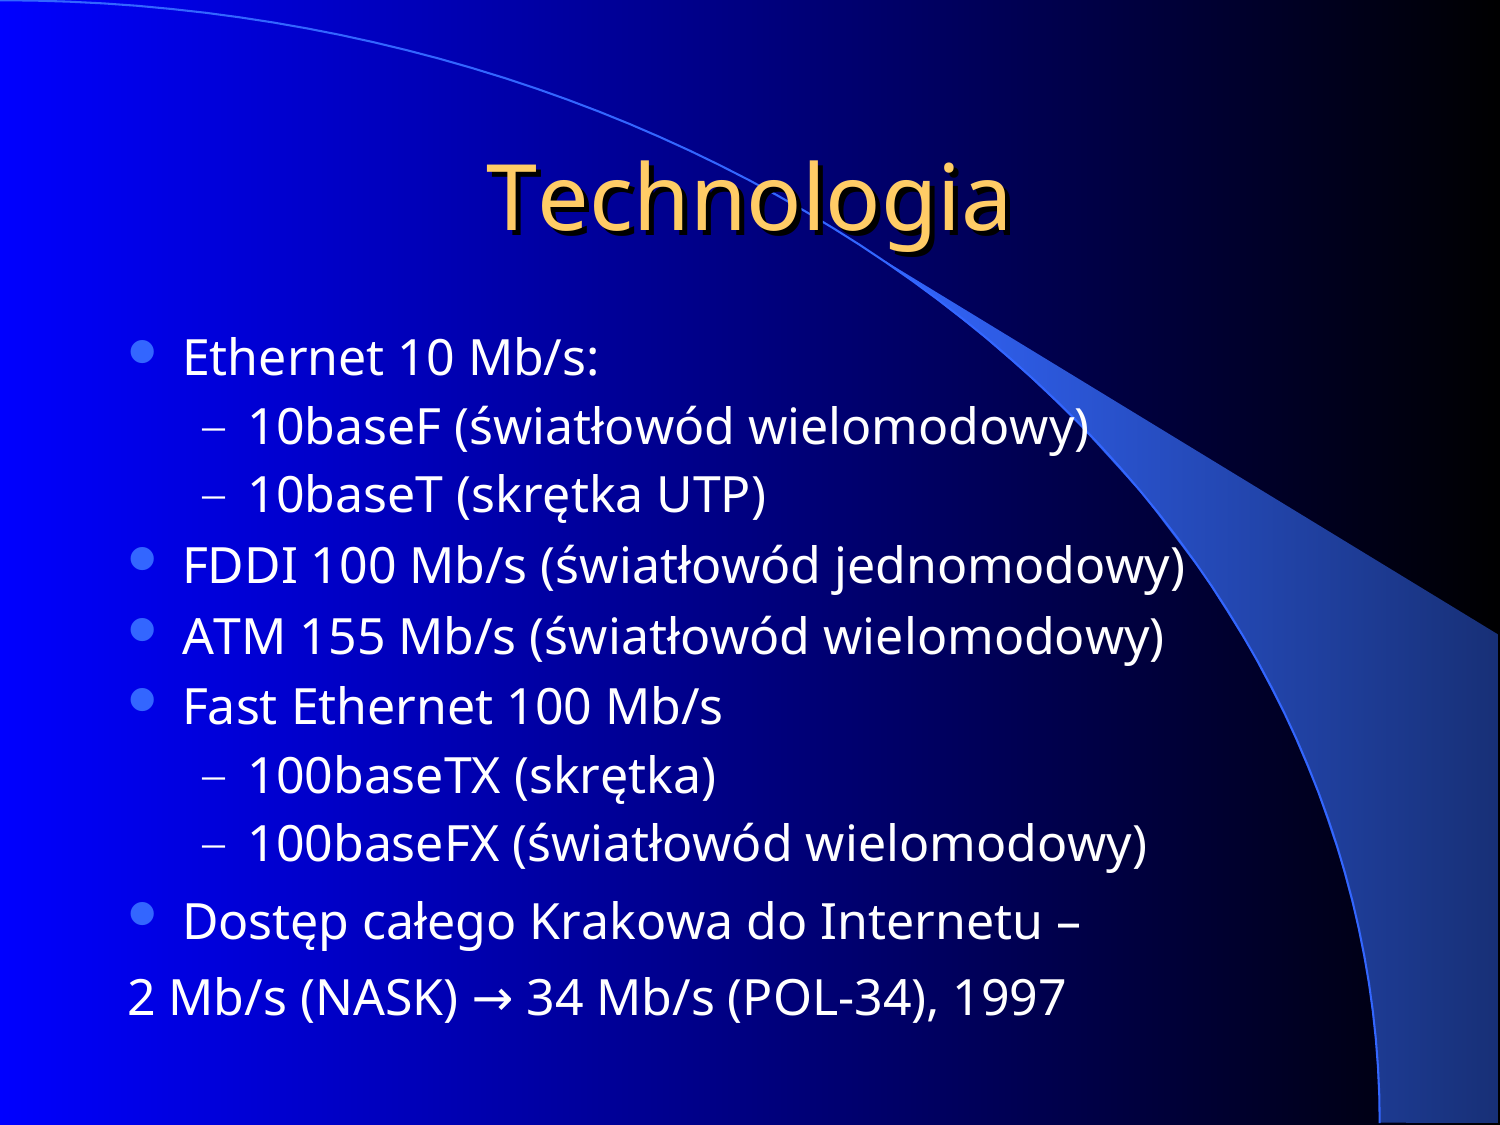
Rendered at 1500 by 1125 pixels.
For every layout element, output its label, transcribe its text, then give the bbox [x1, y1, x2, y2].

title Technologia [112, 99, 1388, 288]
list Ethernet 10 Mb/s: 10baseF (światłowód wielomodowy) 10baseT (skrętka UTP) FDDI 100 Mb/s (światłowód jednomodowy) ATM 155 Mb/s (światłowód wielomodowy) Fast Ethernet 100 Mb/s 100baseTX (skrętka) 100baseFX (światłowód wielomodowy) Dostęp całego Krakowa do Internetu – 2 Mb/s (NASK) → 34 Mb/s (POL-34), 1997 [112, 324, 1388, 1000]
